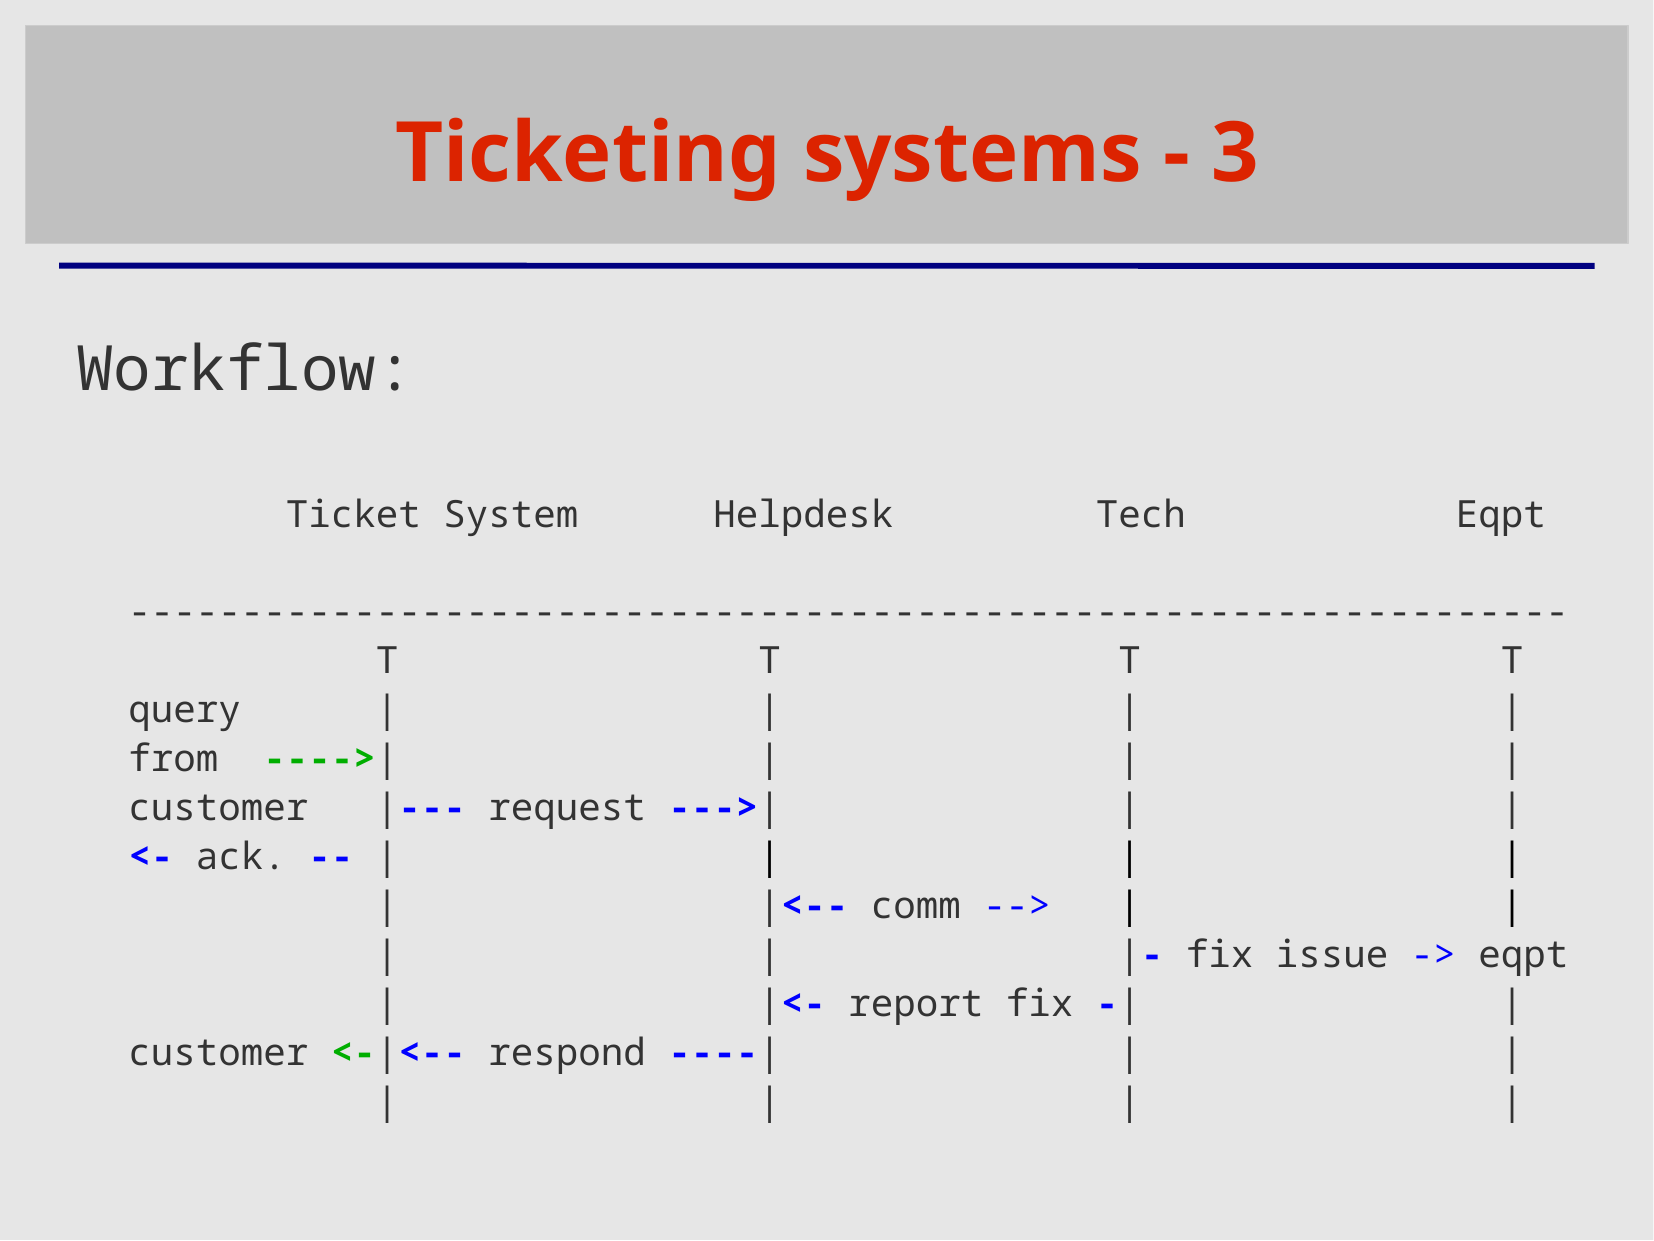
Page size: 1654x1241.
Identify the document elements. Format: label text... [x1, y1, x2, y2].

list Workflow: Ticket System Helpdesk Tech Eqpt ---------------------------------------------------------------- T T T T query | | | | from ---->| | | | customer |--- request --->| | | <- ack. -- | | | | | |<-- comm --> | | | | |- fix issue -> eqpt | |<- report fix -| | customer <-|<-- respond ----| | | | | | | [59, 324, 1595, 1135]
title Ticketing systems - 3 [121, 46, 1534, 254]
